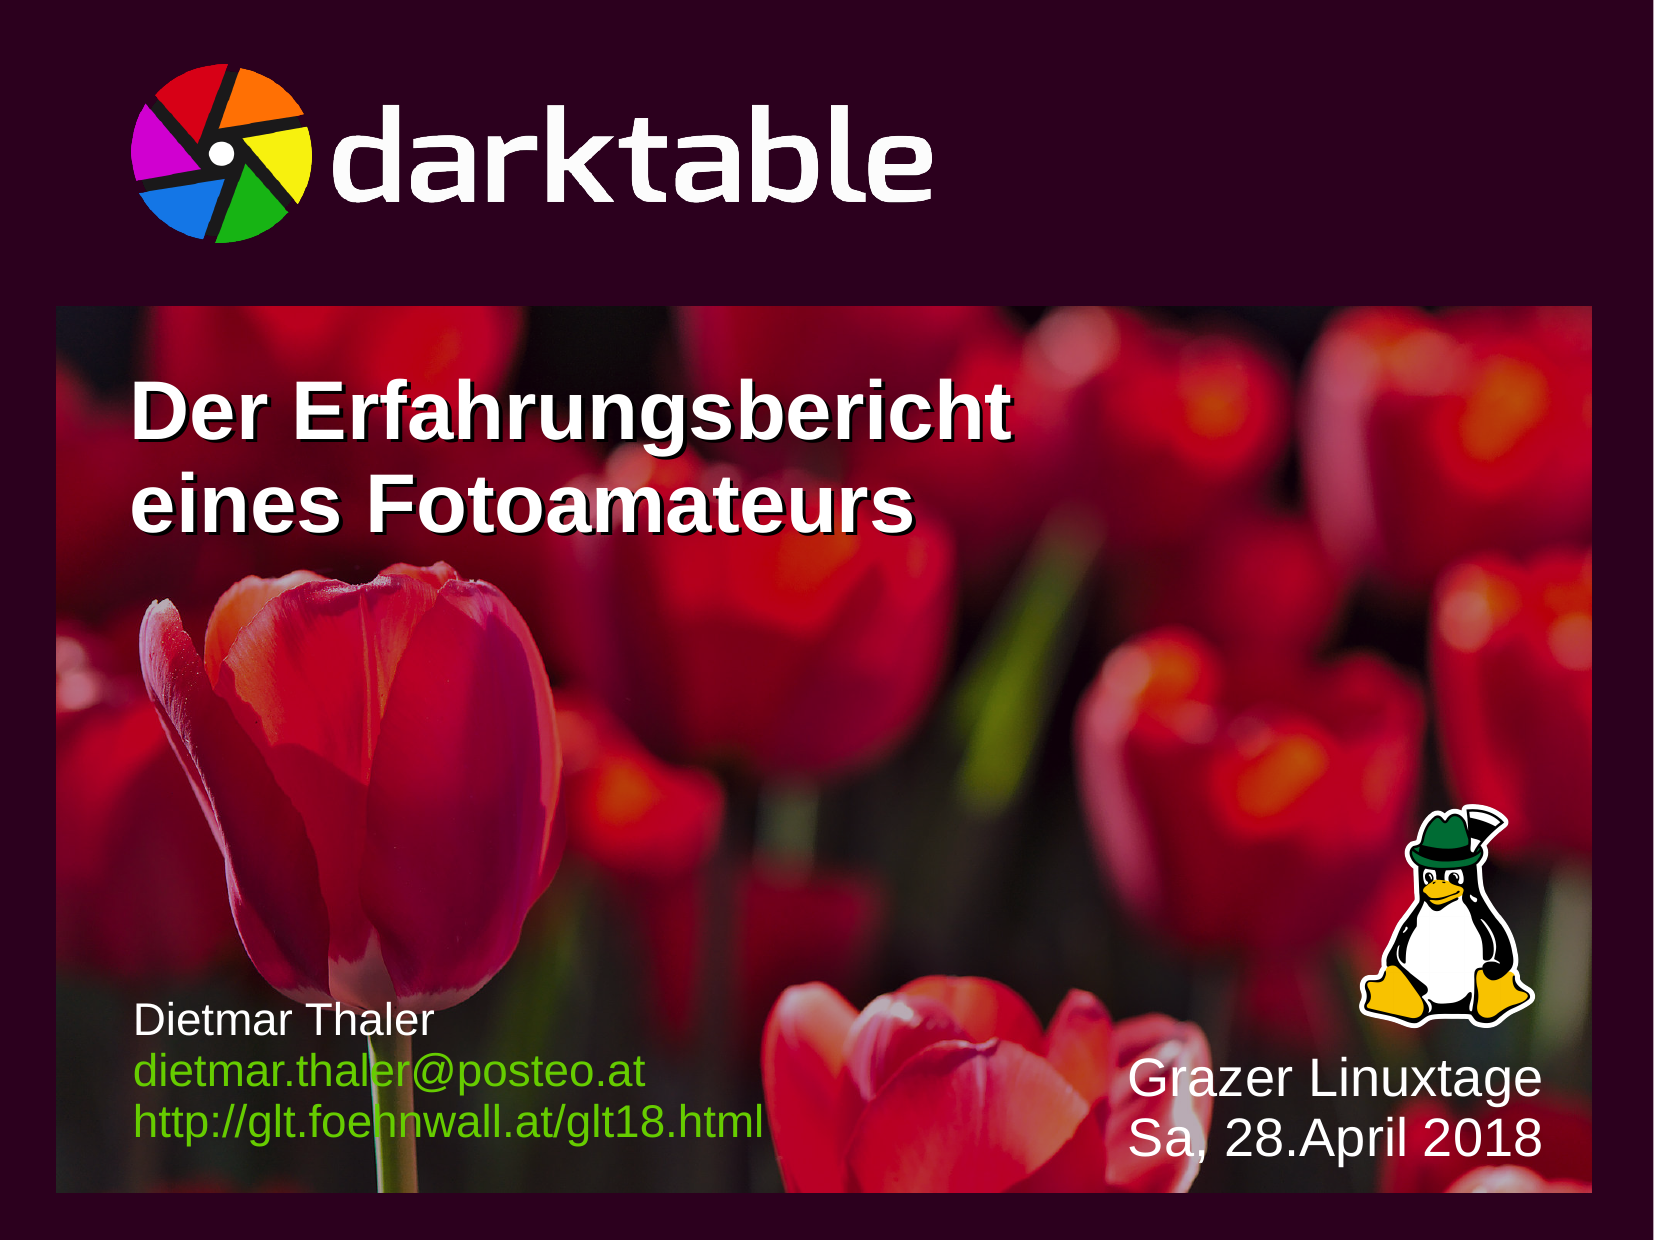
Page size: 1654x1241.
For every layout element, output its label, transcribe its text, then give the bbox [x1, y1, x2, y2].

picture [56, 306, 1592, 1193]
text_box Dietmar Thaler dietmar.thaler@posteo.at http://glt.foehnwall.at/glt18.html [118, 986, 815, 1155]
subtitle Der Erfahrungsbericht eines Fotoamateurs [129, 317, 1170, 597]
text_box Grazer Linuxtage Sa, 28.April 2018 [1033, 1039, 1560, 1193]
picture [131, 64, 932, 243]
